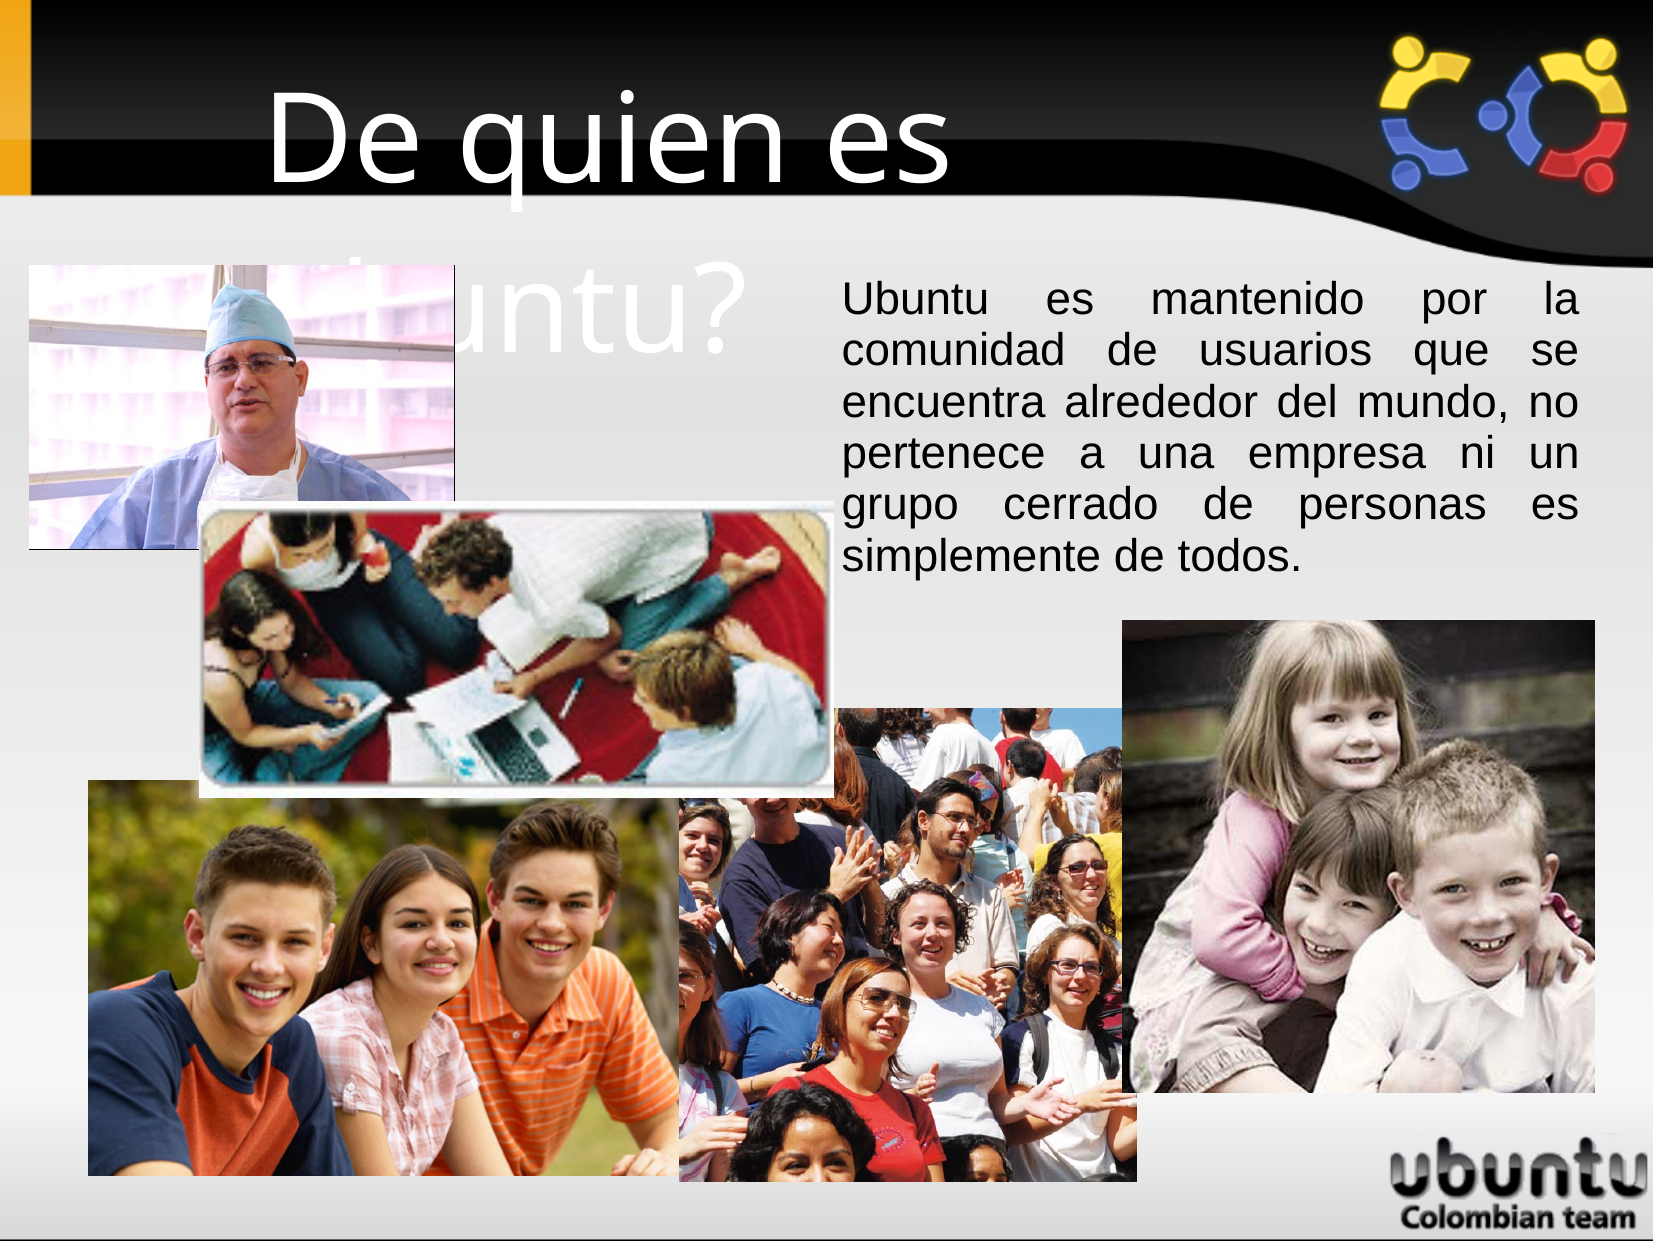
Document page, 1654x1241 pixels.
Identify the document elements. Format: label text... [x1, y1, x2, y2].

picture [0, 0, 1653, 1241]
text_box Ubuntu es mantenido por la comunidad de usuarios que se encuentra alrededor del mundo, no pertenece a una empresa ni un grupo cerrado de personas es simplemente de todos. [826, 265, 1595, 640]
text_box De quien es ubuntu? [248, 41, 1371, 180]
